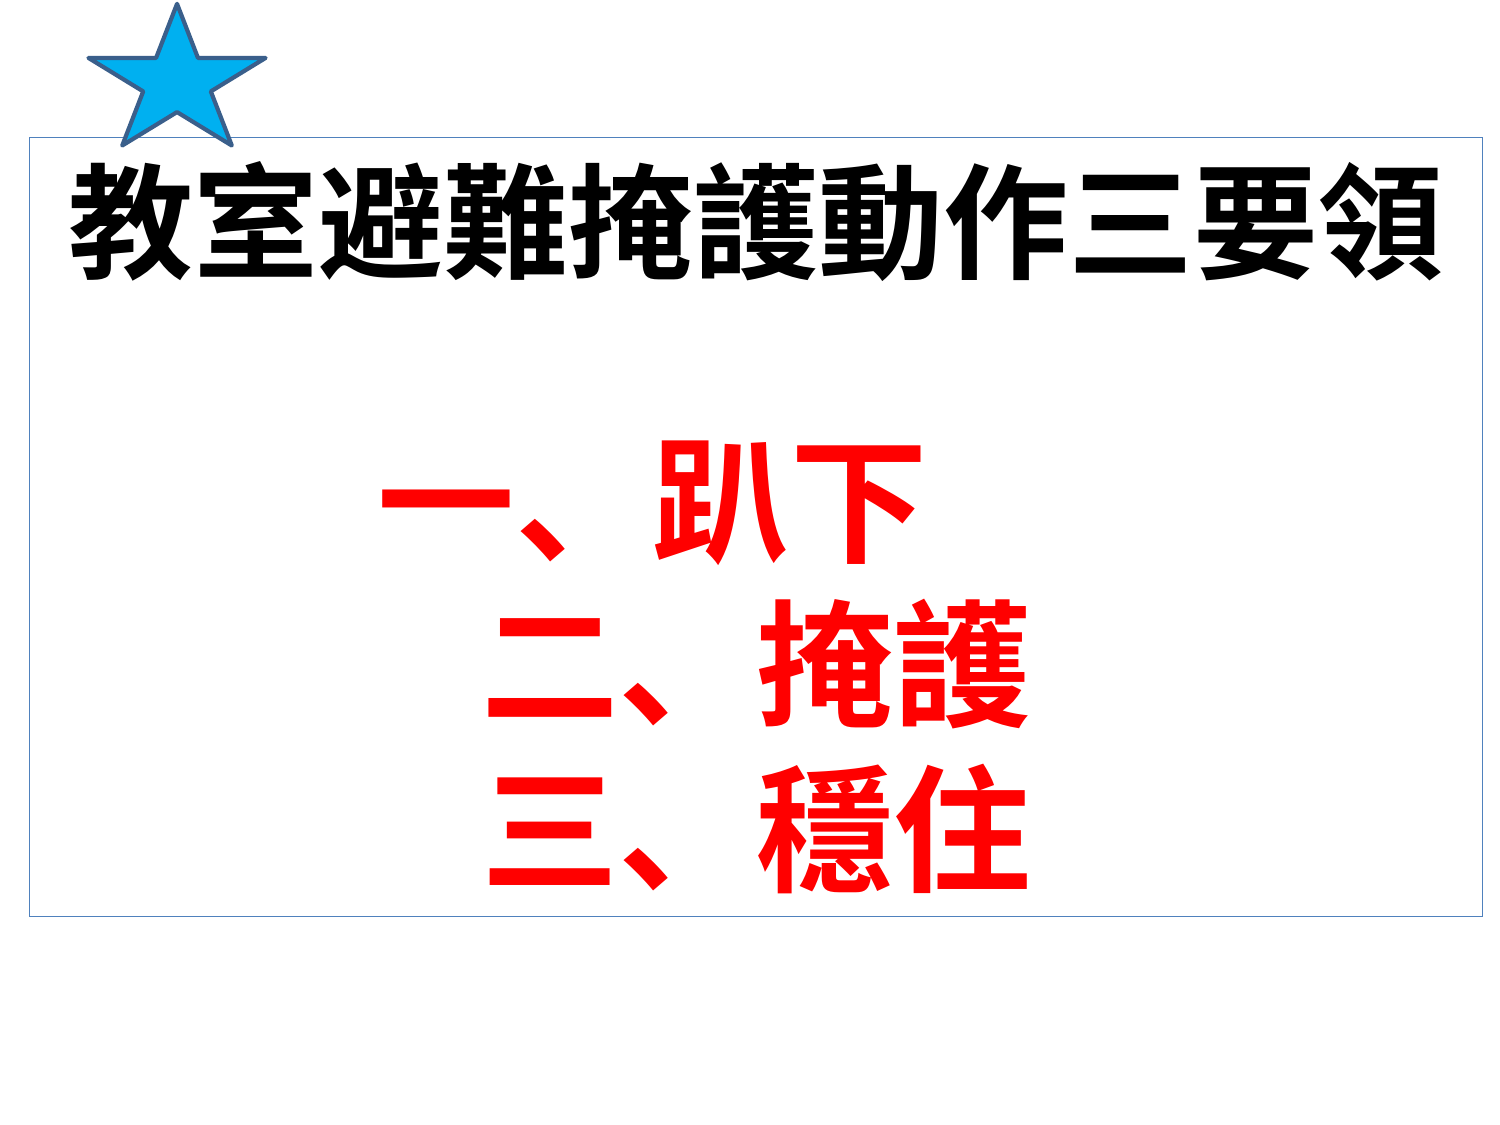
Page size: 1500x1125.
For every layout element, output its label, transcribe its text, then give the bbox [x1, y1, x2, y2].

text_box 教室避難掩護動作三要領 一、趴下 二、掩護 三、穩住 [29, 137, 1483, 917]
text_box [88, 3, 266, 146]
